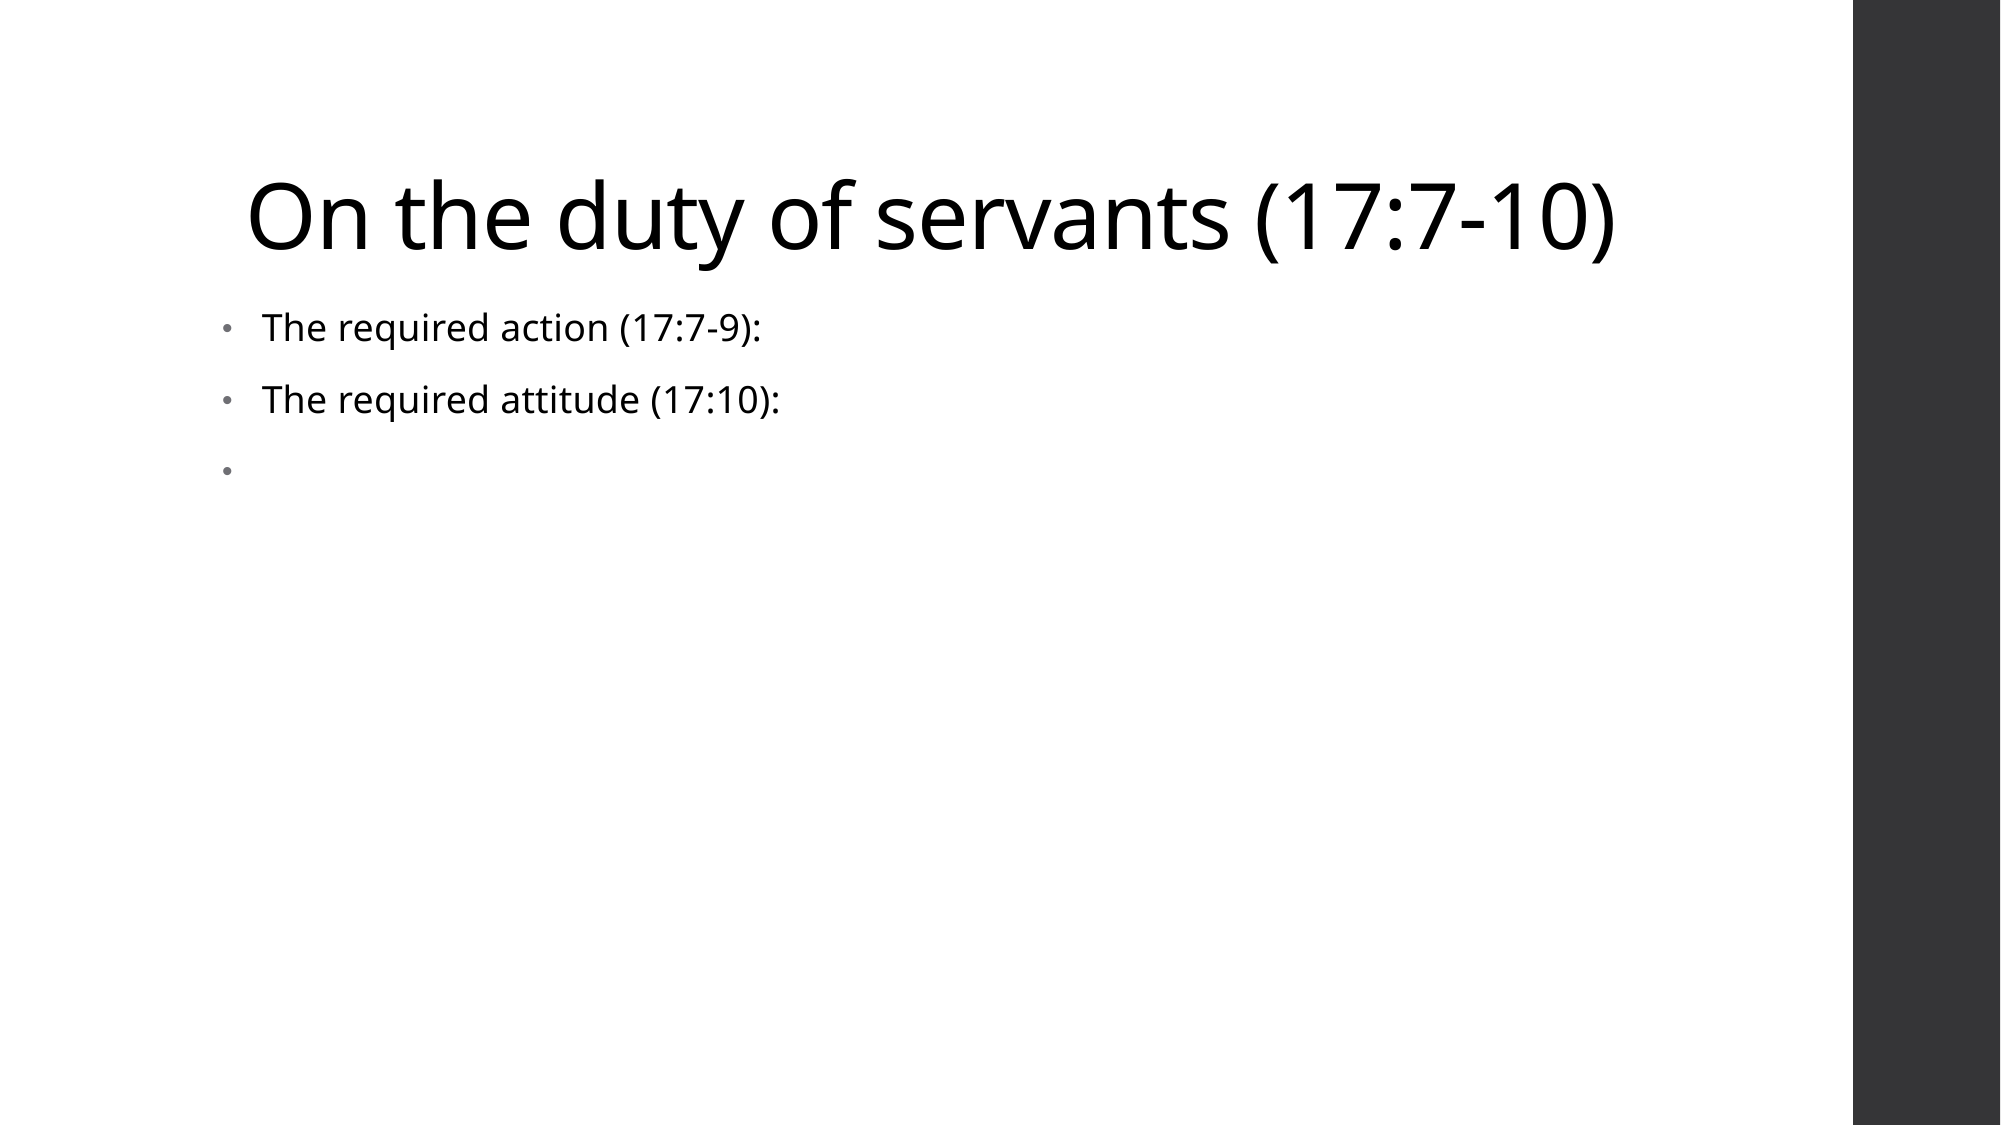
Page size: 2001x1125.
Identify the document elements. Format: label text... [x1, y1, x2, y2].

title On the duty of servants (17:7-10) [206, 60, 1797, 278]
list The required action (17:7-9): The required attitude (17:10): [206, 299, 1617, 1014]
